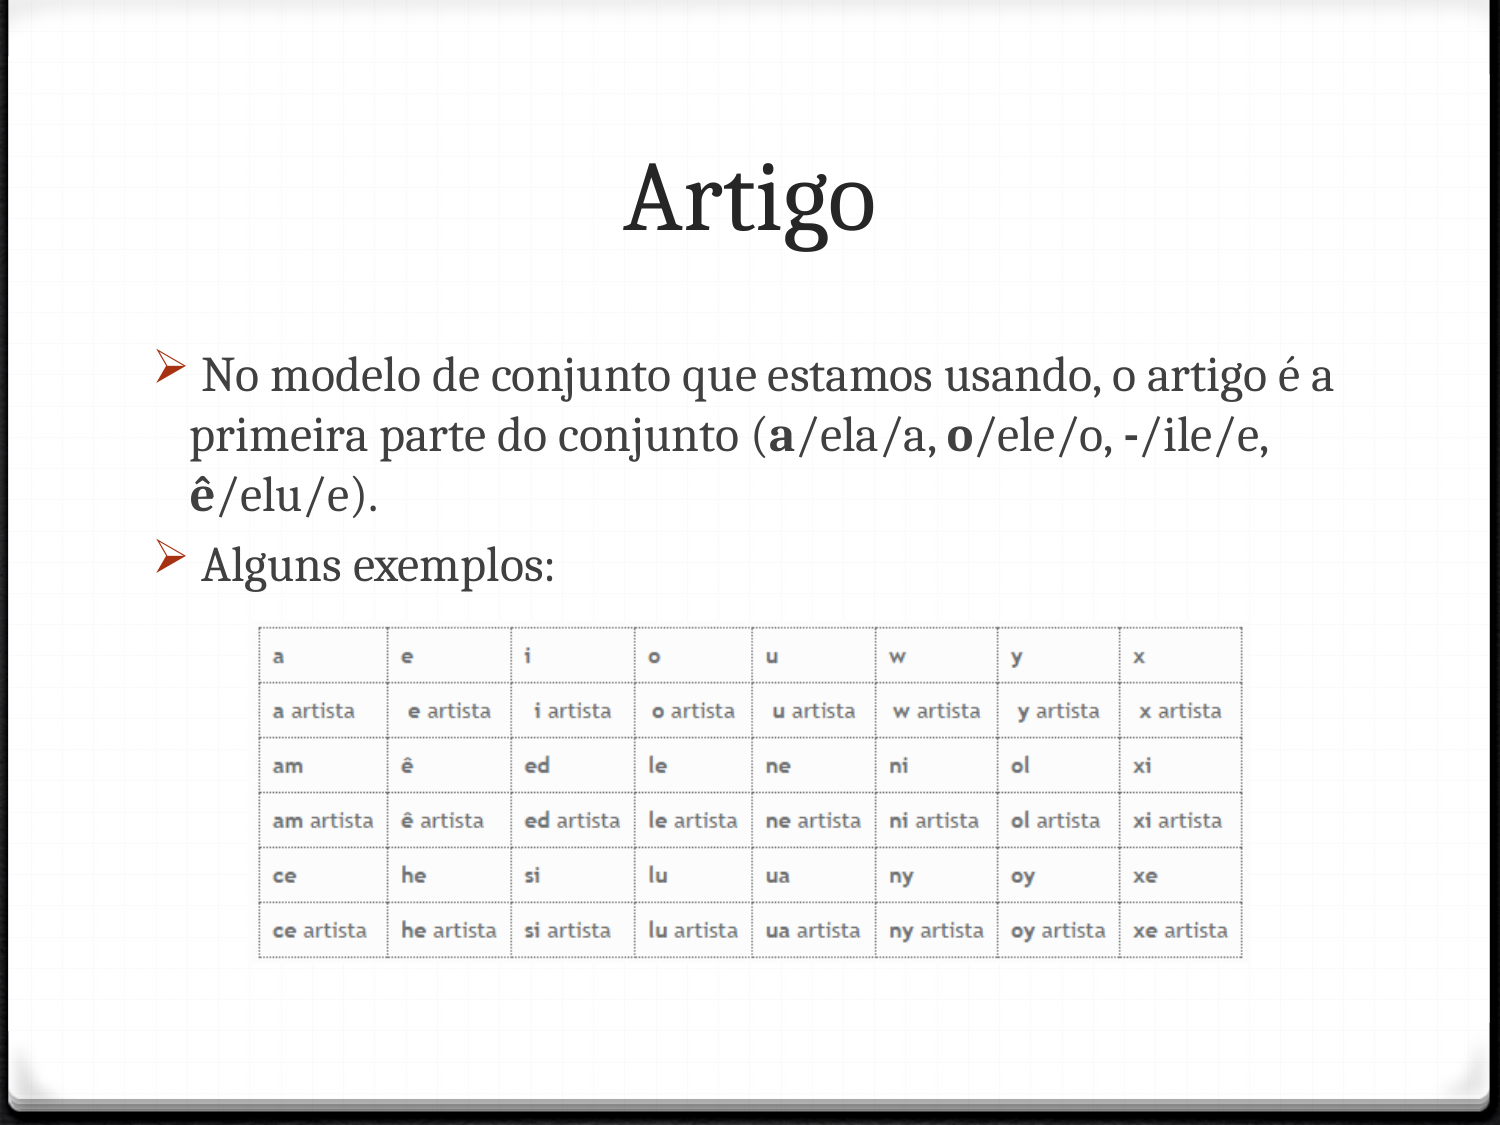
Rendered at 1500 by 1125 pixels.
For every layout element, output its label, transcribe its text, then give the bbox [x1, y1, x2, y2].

list No modelo de conjunto que estamos usando, o artigo é a primeira parte do conjunto (a/ela/a, o/ele/o, -/ile/e, ê/elu/e). Alguns exemplos: [137, 334, 1363, 983]
title Artigo [90, 71, 1410, 309]
picture [0, 0, 1500, 1125]
